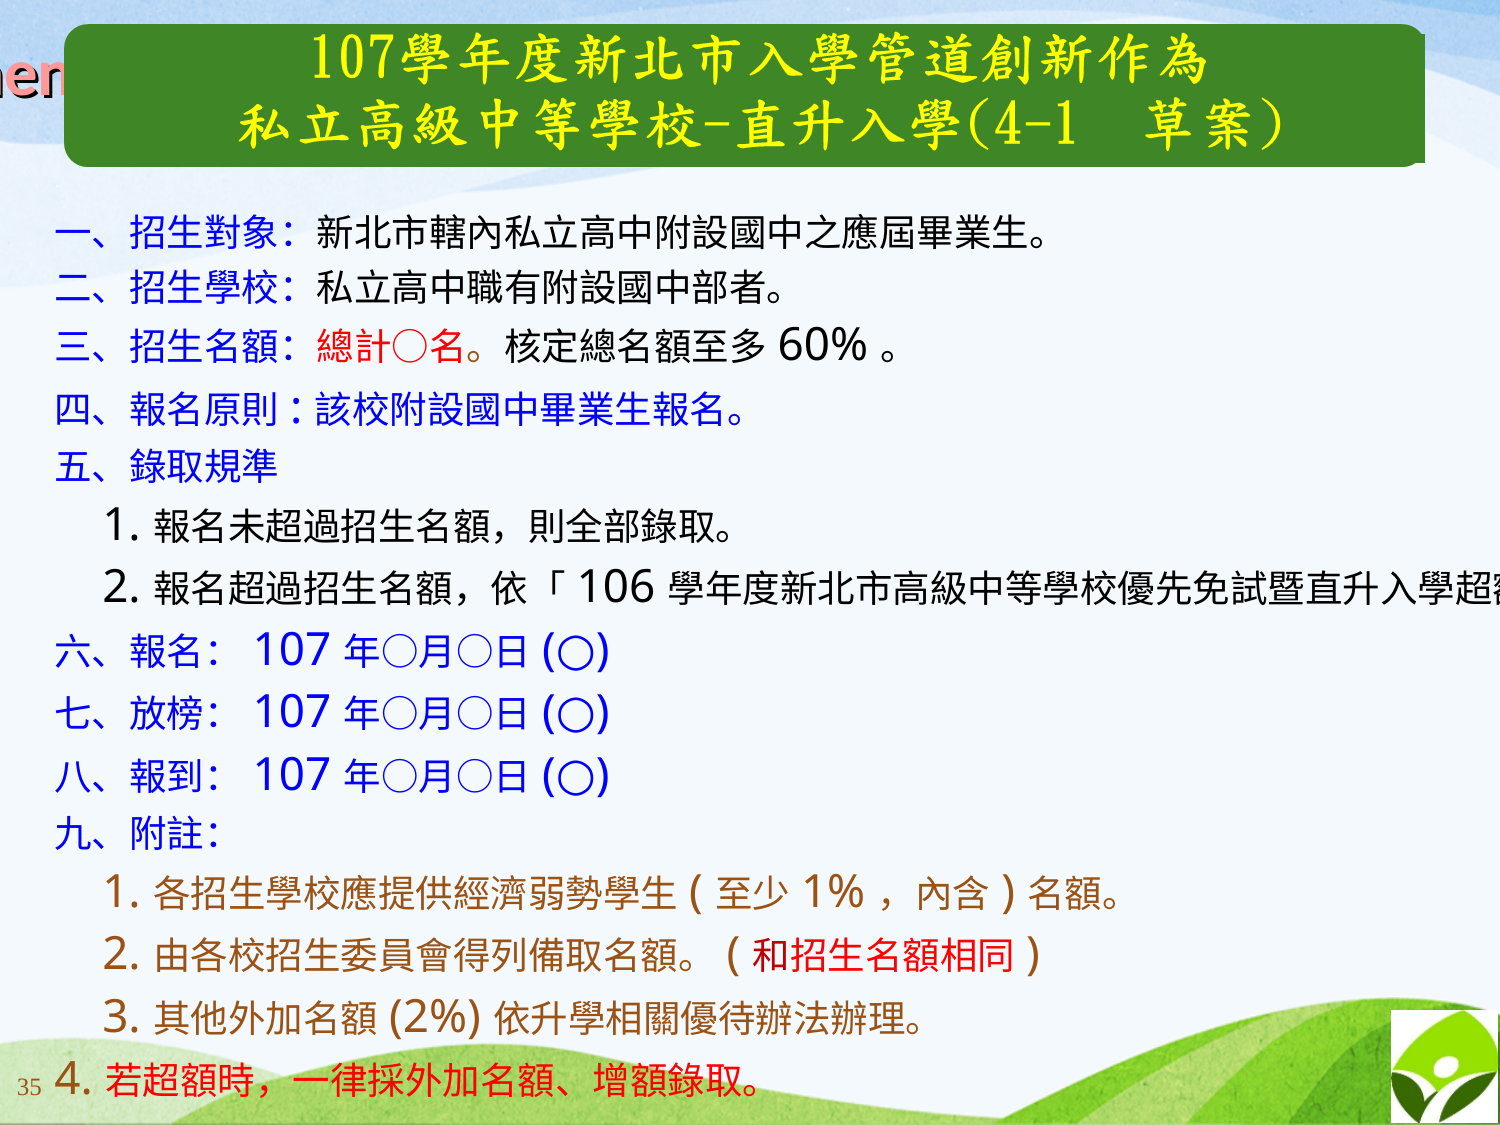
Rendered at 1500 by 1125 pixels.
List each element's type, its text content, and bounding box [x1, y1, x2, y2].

picture [0, 0, 1500, 1125]
text_box 35 [2, 1068, 39, 1107]
text_box 一、招生對象：新北市轄內私立高中附設國中之應屆畢業生。 二、招生學校：私立高中職有附設國中部者。 三、招生名額：總計○名。核定總名額至多60%。 四、報名原則:該校附設國中畢業生報名。 五、錄取規準 1.報名未超過招生名額，則全部錄取。 2.報名超過招生名額，依「106學年度新北市高級中等學校優先免試暨直升入學超額比序順序項目及順次表」辦理。 六、報名：107年○月○日(○) 七、放榜：107年○月○日(○) 八、報到：107年○月○日(○) 九、附註： 1.各招生學校應提供經濟弱勢學生(至少1%，內含)名額。 2.由各校招生委員會得列備取名額。(和招生名額相同) 3.其他外加名額(2%)依升學相關優待辦法辦理。 4.若超額時，一律採外加名額、增額錄取。 [39, 195, 1488, 1125]
